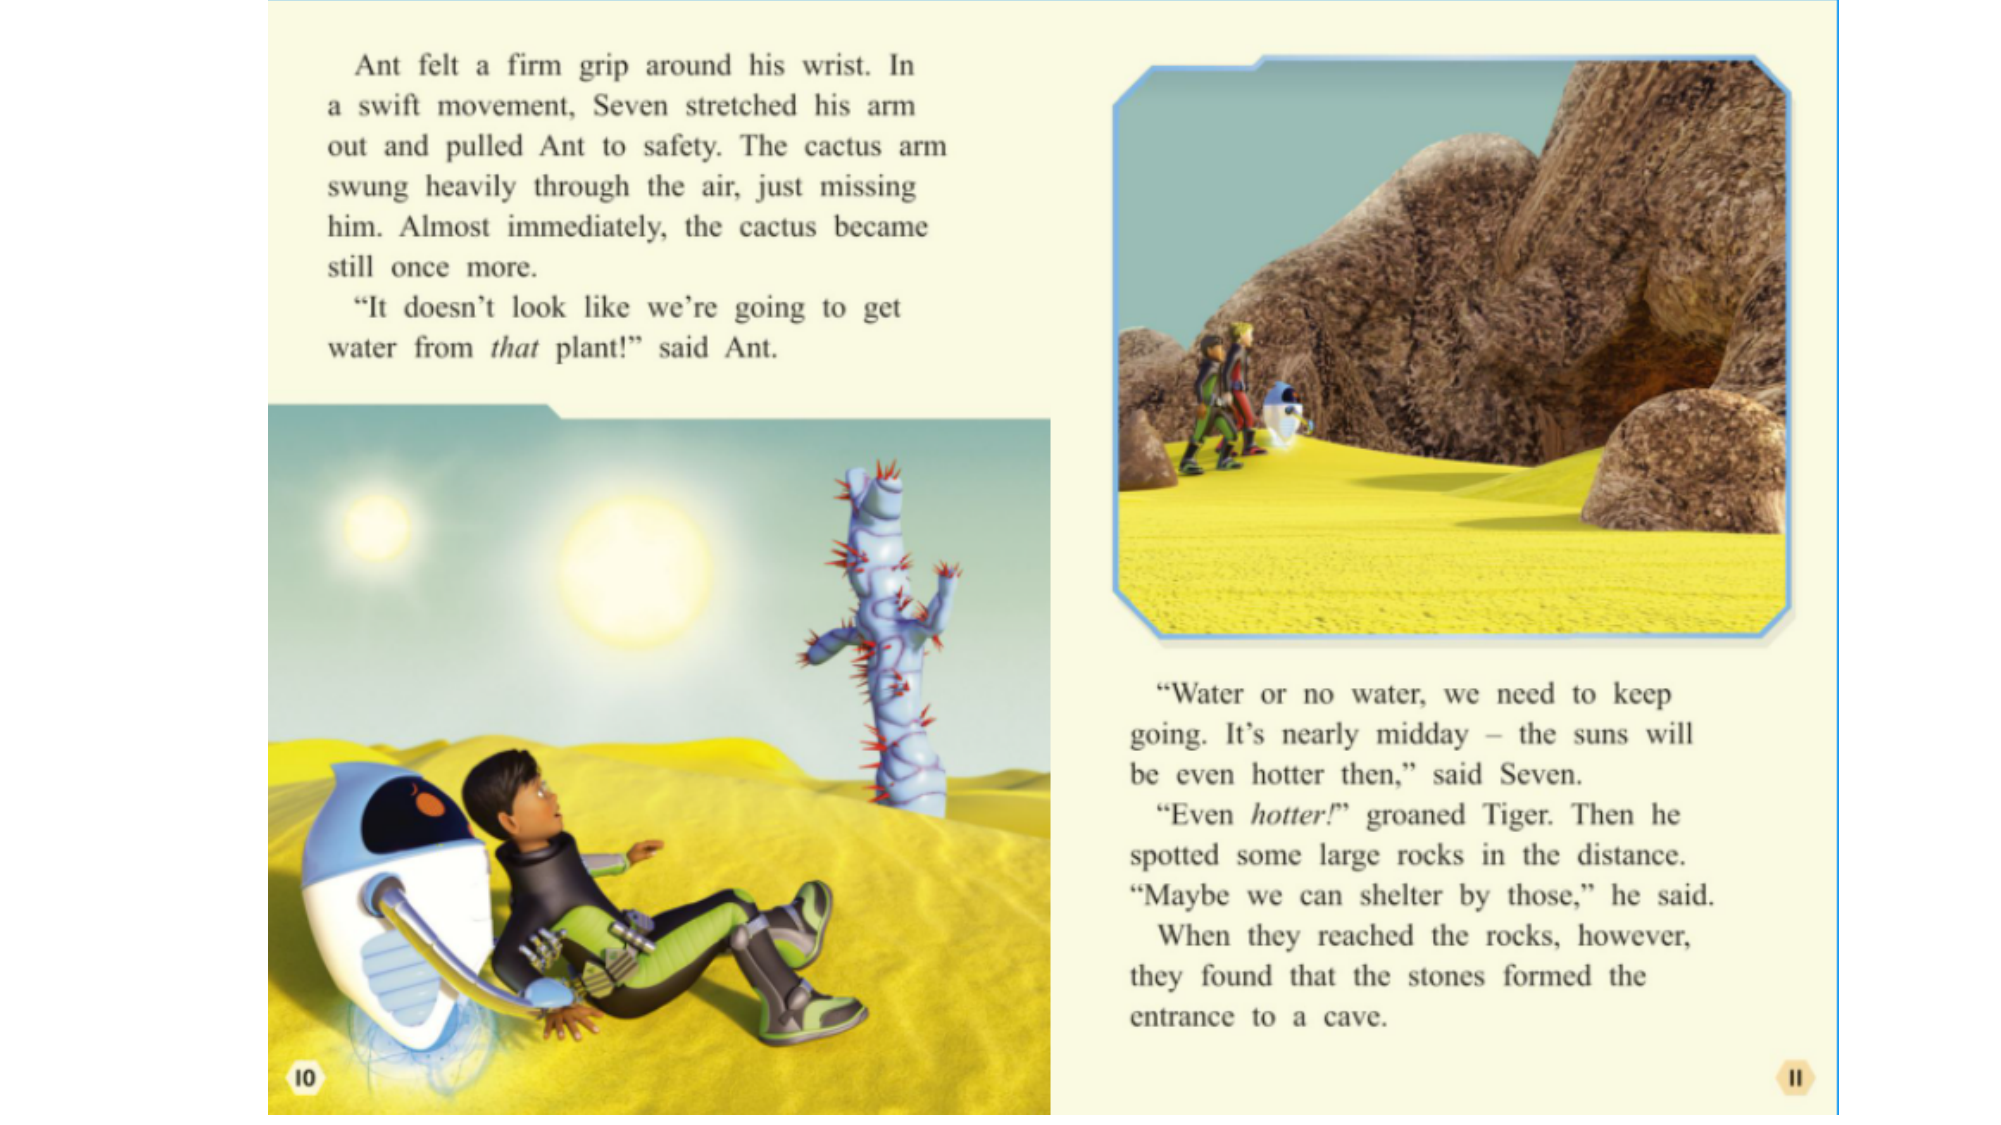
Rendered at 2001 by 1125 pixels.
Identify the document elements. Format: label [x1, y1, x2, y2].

picture [268, 0, 1839, 1115]
